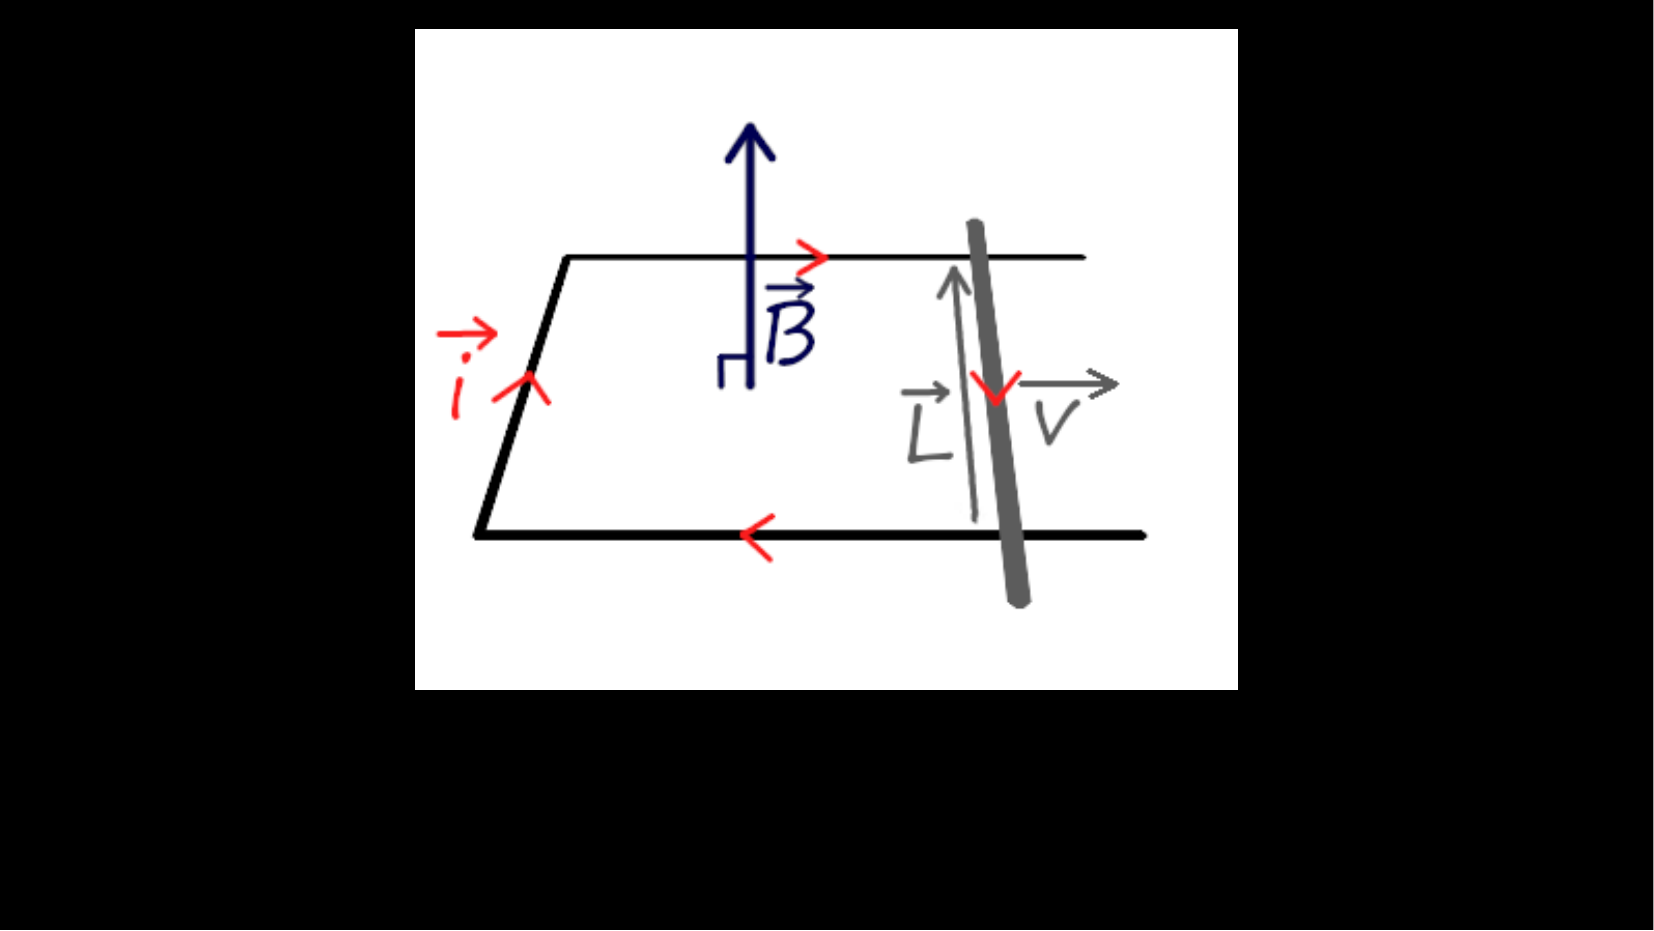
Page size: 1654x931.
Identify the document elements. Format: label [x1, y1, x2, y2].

picture [415, 29, 1238, 691]
